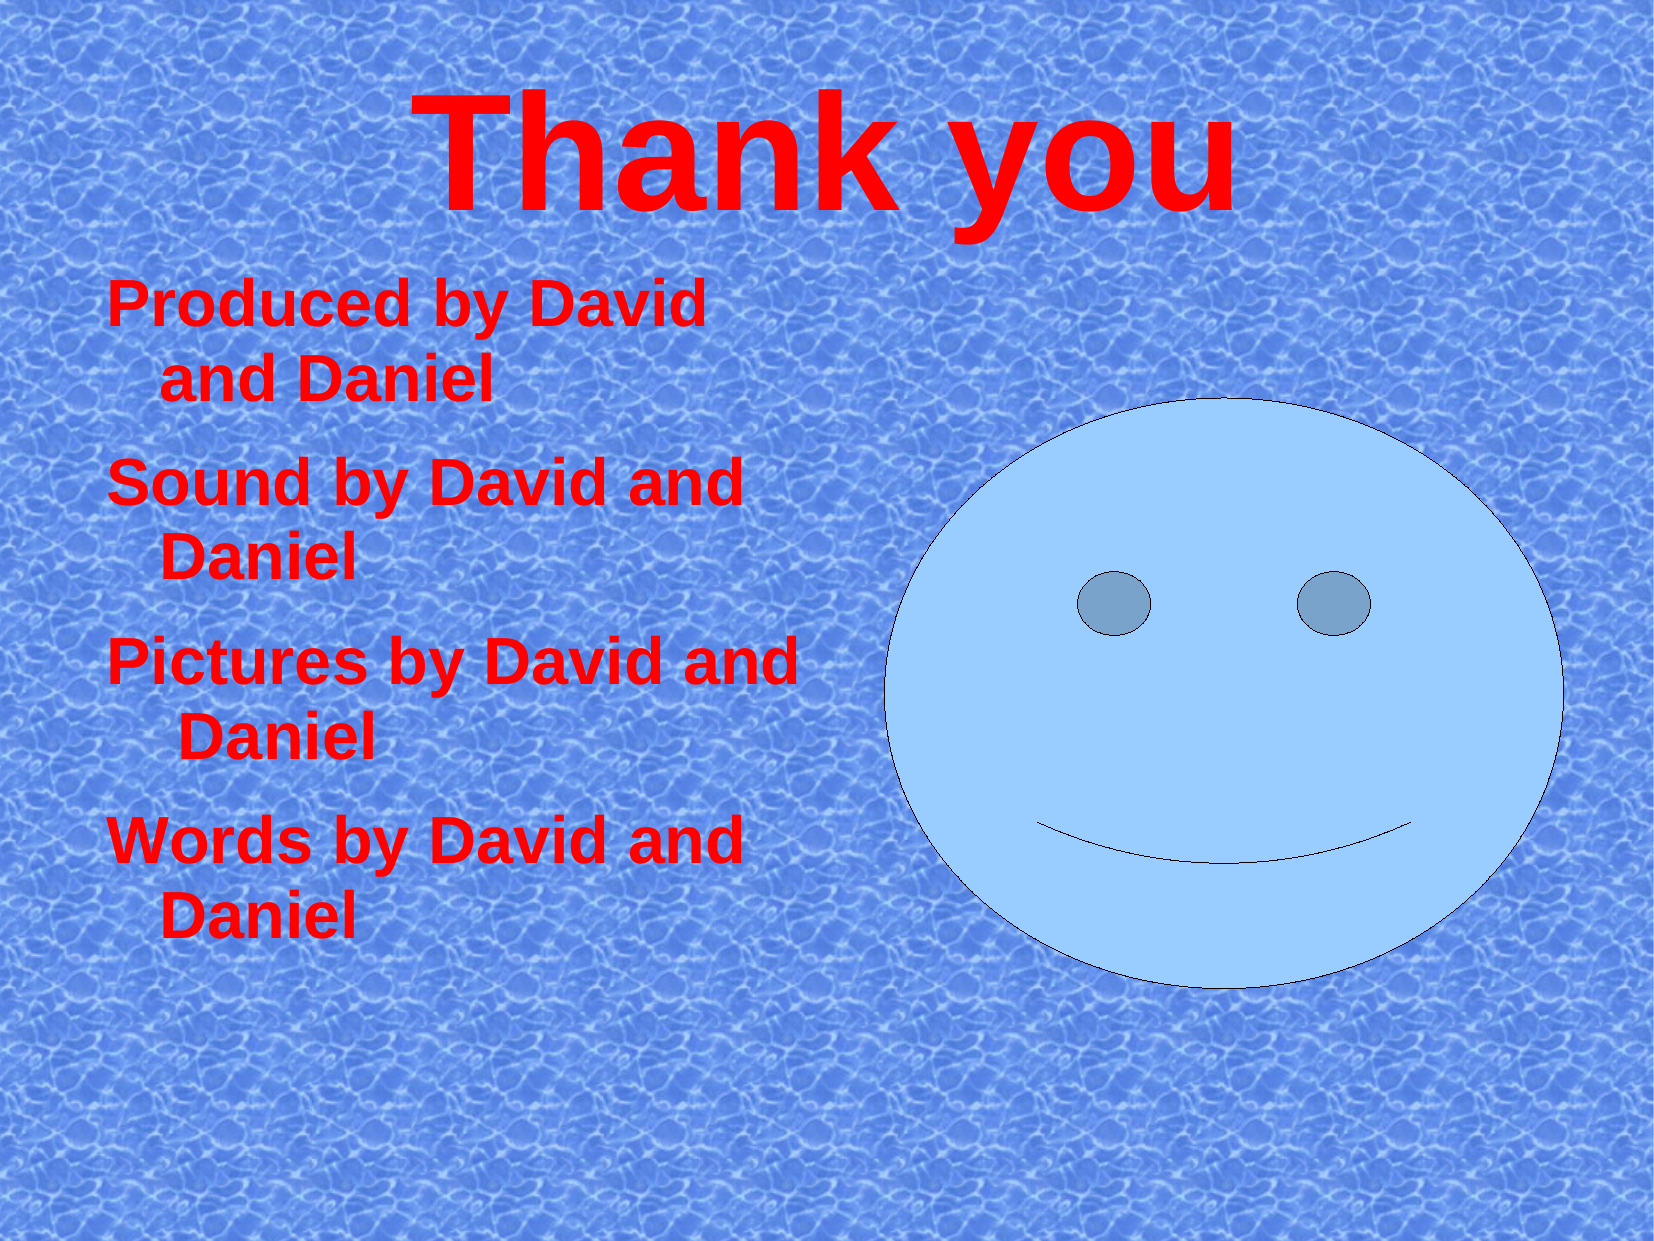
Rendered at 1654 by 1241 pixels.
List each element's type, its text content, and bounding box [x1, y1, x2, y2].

text_box [884, 397, 1564, 989]
title Thank you [82, 49, 1571, 257]
list Produced by David and Daniel Sound by David and Daniel Pictures by David and Daniel Words by David and Daniel [88, 265, 815, 1085]
picture [0, 0, 1654, 1241]
